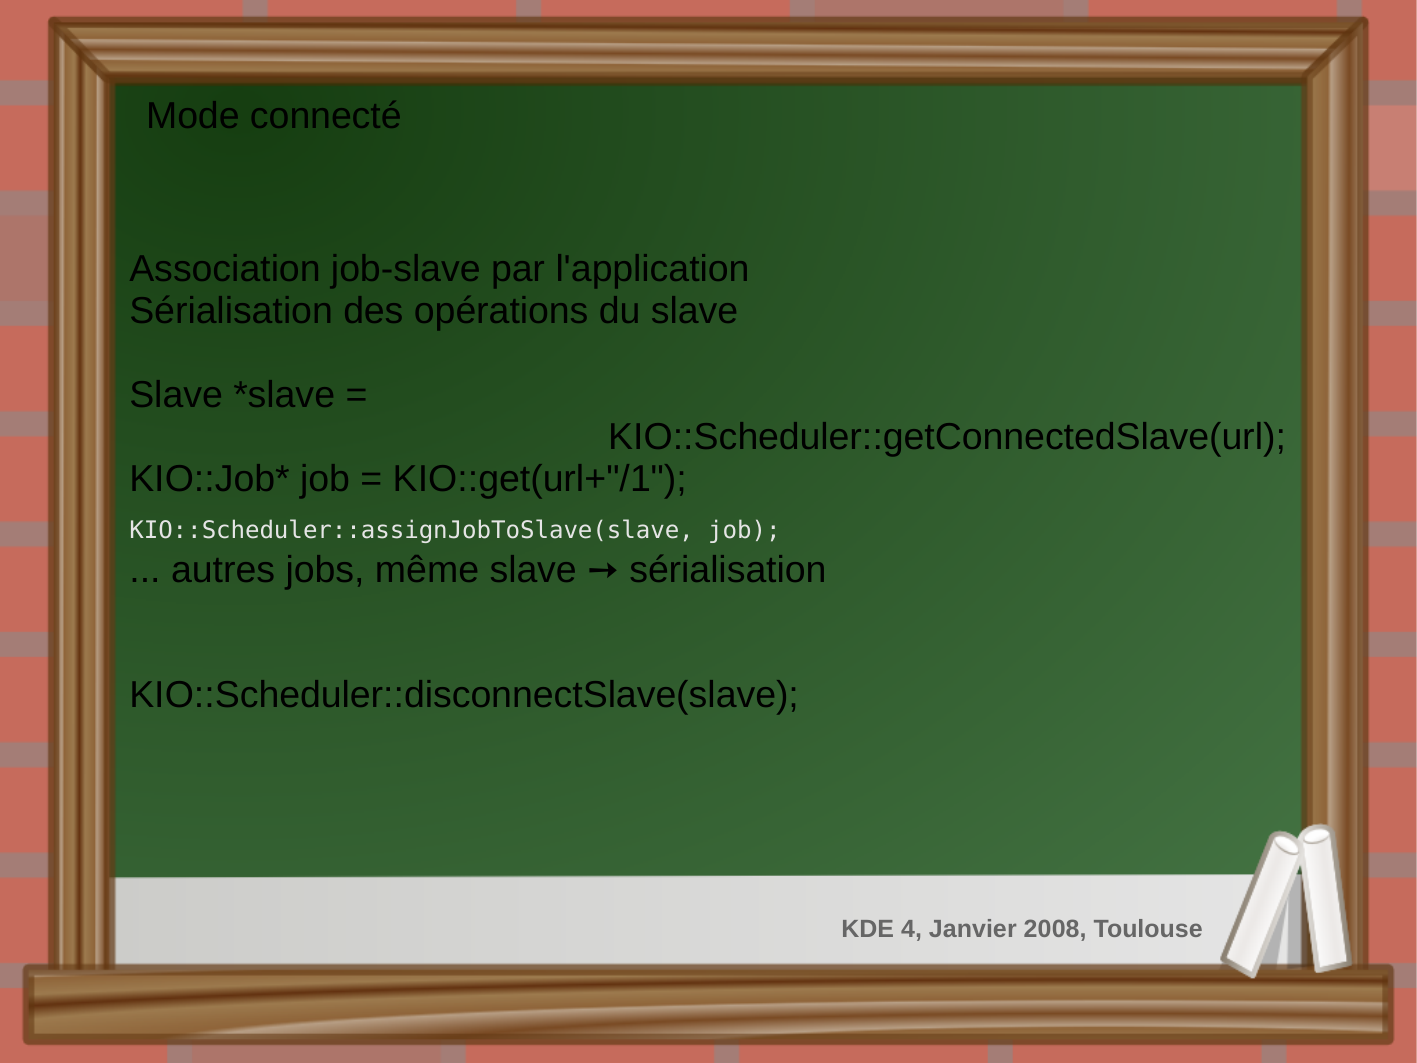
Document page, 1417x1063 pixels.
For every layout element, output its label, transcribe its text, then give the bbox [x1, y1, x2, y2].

text_box Mode connecté [131, 87, 1313, 145]
text_box Association job-slave par l'application Sérialisation des opérations du slave Slave *slave = KIO::Scheduler::getConnectedSlave(url); KIO::Job* job = KIO::get(url+"/1"); KIO::Scheduler::assignJobToSlave(slave, job); ... autres jobs, même slave ➙ sérialisation KIO::Scheduler::disconnectSlave(slave); [114, 193, 1302, 724]
picture [0, 0, 1417, 1063]
